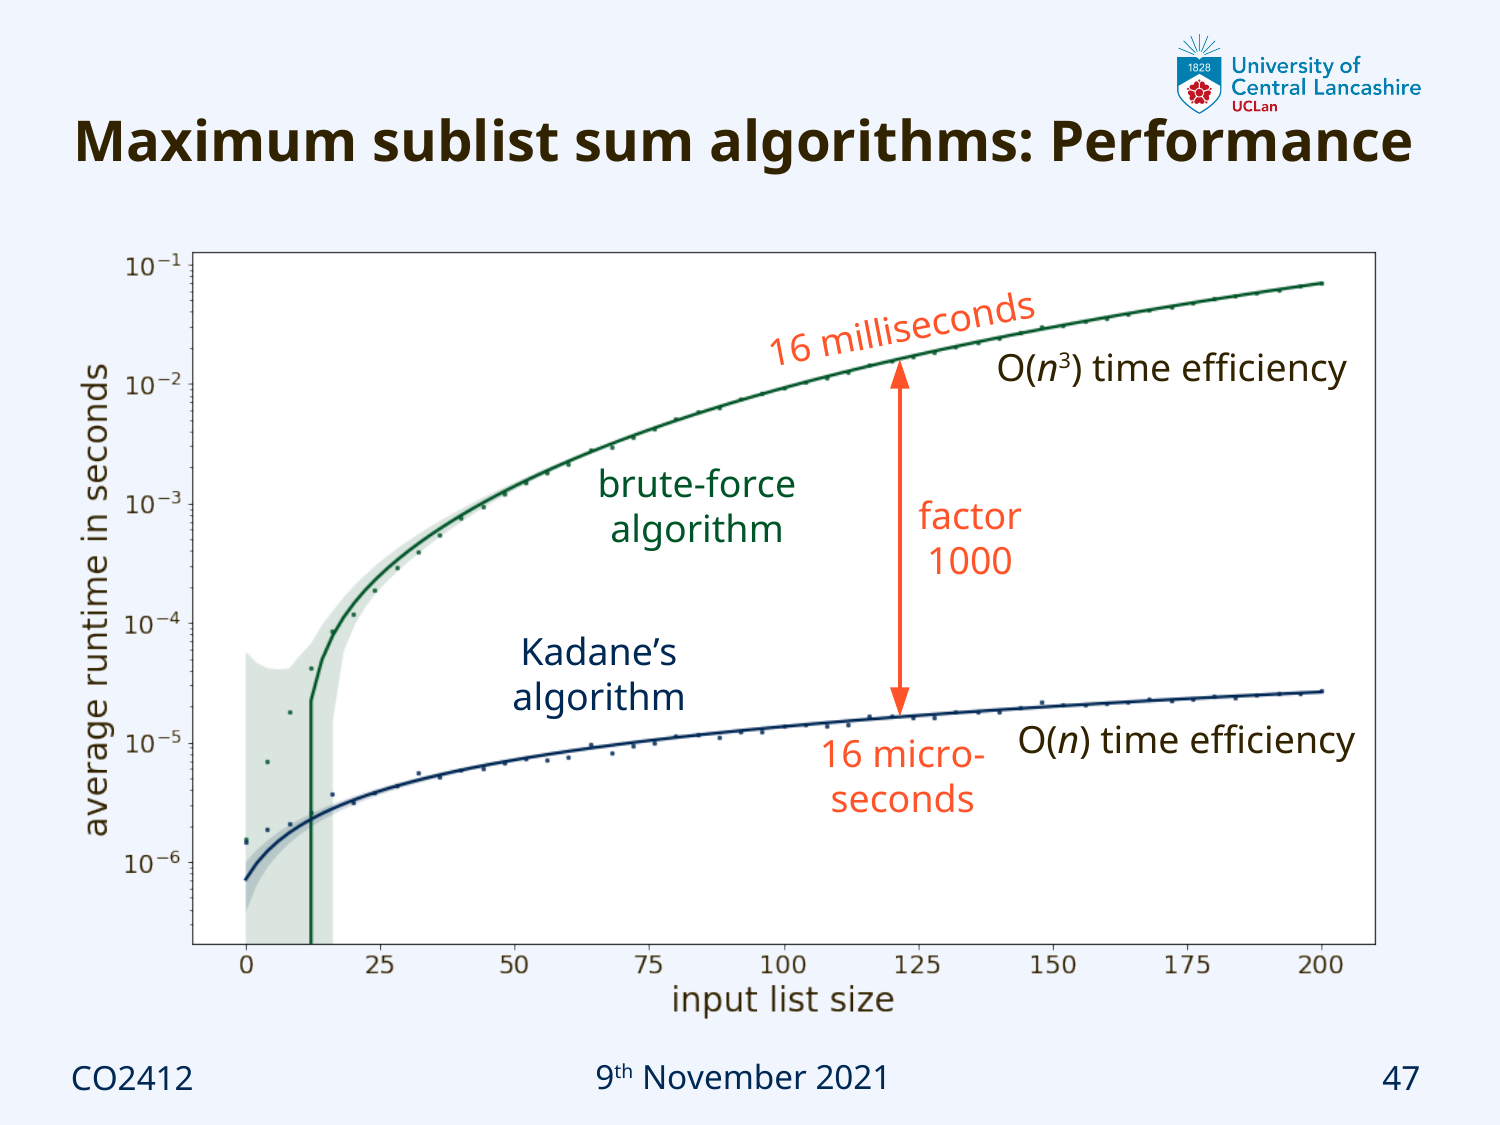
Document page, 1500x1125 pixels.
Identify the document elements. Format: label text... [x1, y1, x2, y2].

text_box O(n) time efficiency [1002, 708, 1373, 769]
text_box brute-force algorithm [553, 453, 842, 558]
text_box O(n3) time efficiency [981, 336, 1366, 397]
title Maximum sublist sum algorithms: Performance [58, 93, 1475, 186]
text_box 16 milliseconds [702, 260, 1104, 439]
text_box 16 micro- seconds [801, 722, 1005, 828]
picture [1177, 34, 1421, 93]
picture [72, 242, 1385, 1029]
text_box factor 1000 [902, 484, 1039, 590]
text_box Kadane’s algorithm [455, 620, 744, 726]
